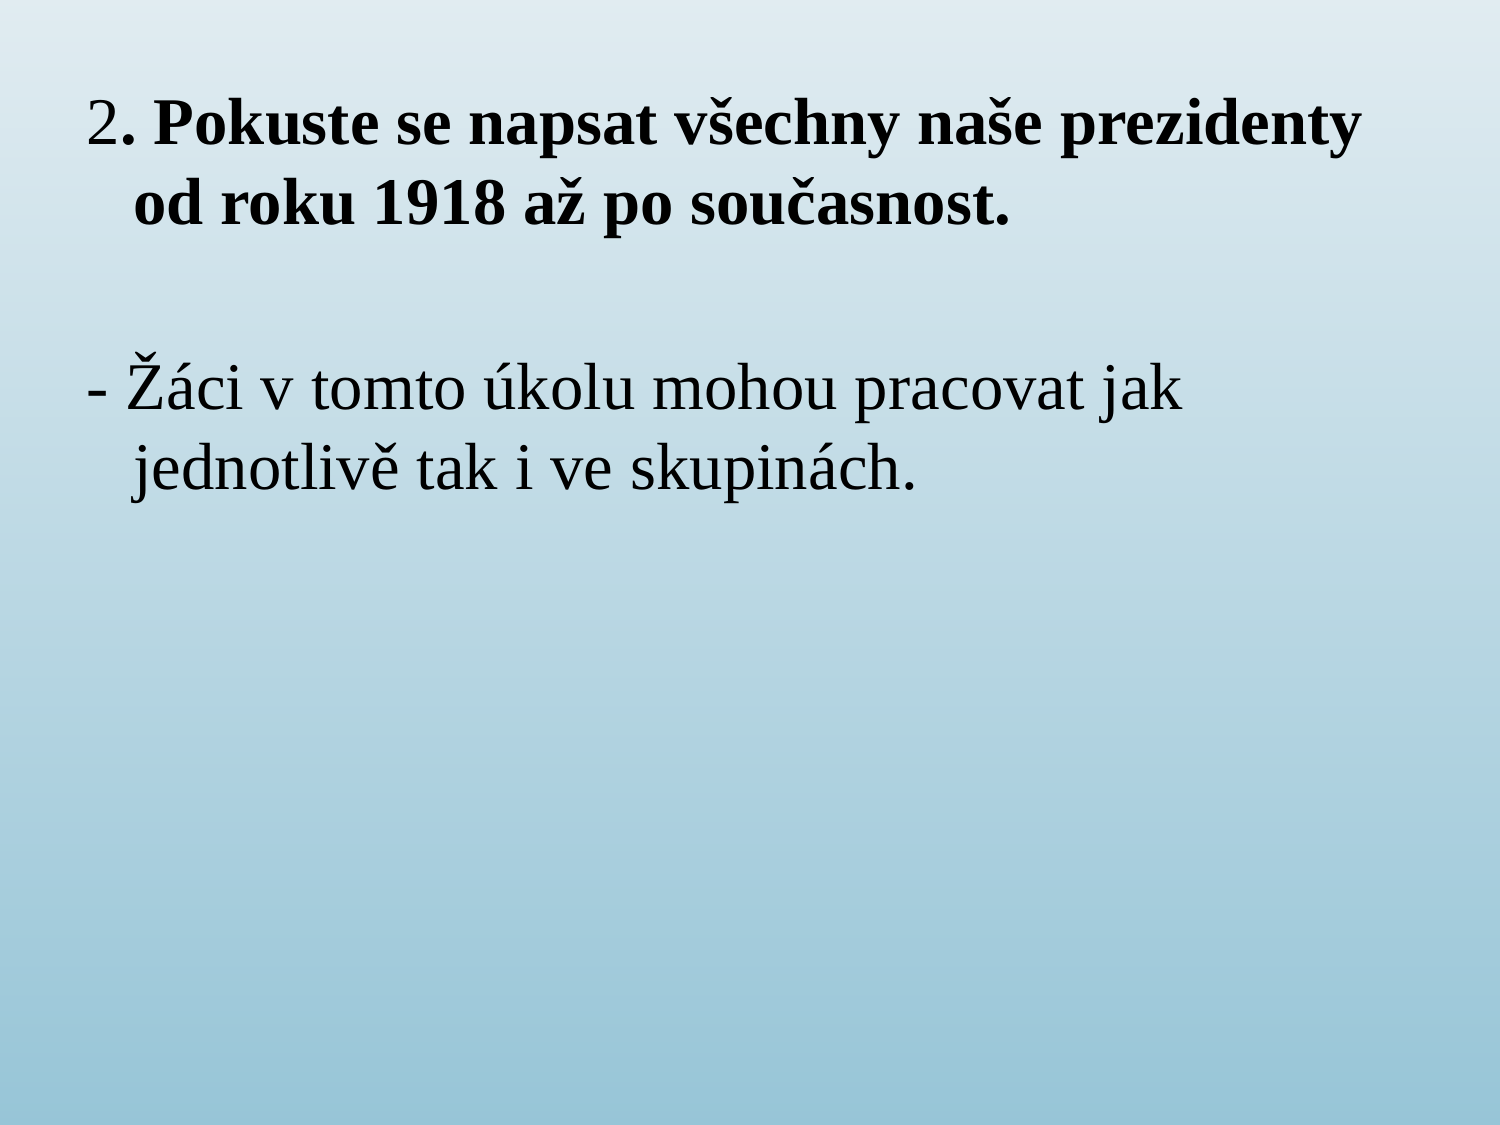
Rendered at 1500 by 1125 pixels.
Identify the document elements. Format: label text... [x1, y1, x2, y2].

list 2. Pokuste se napsat všechny naše prezidenty od roku 1918 až po současnost. - Žáci v tomto úkolu mohou pracovat jak jednotlivě tak i ve skupinách. [58, 70, 1466, 1026]
